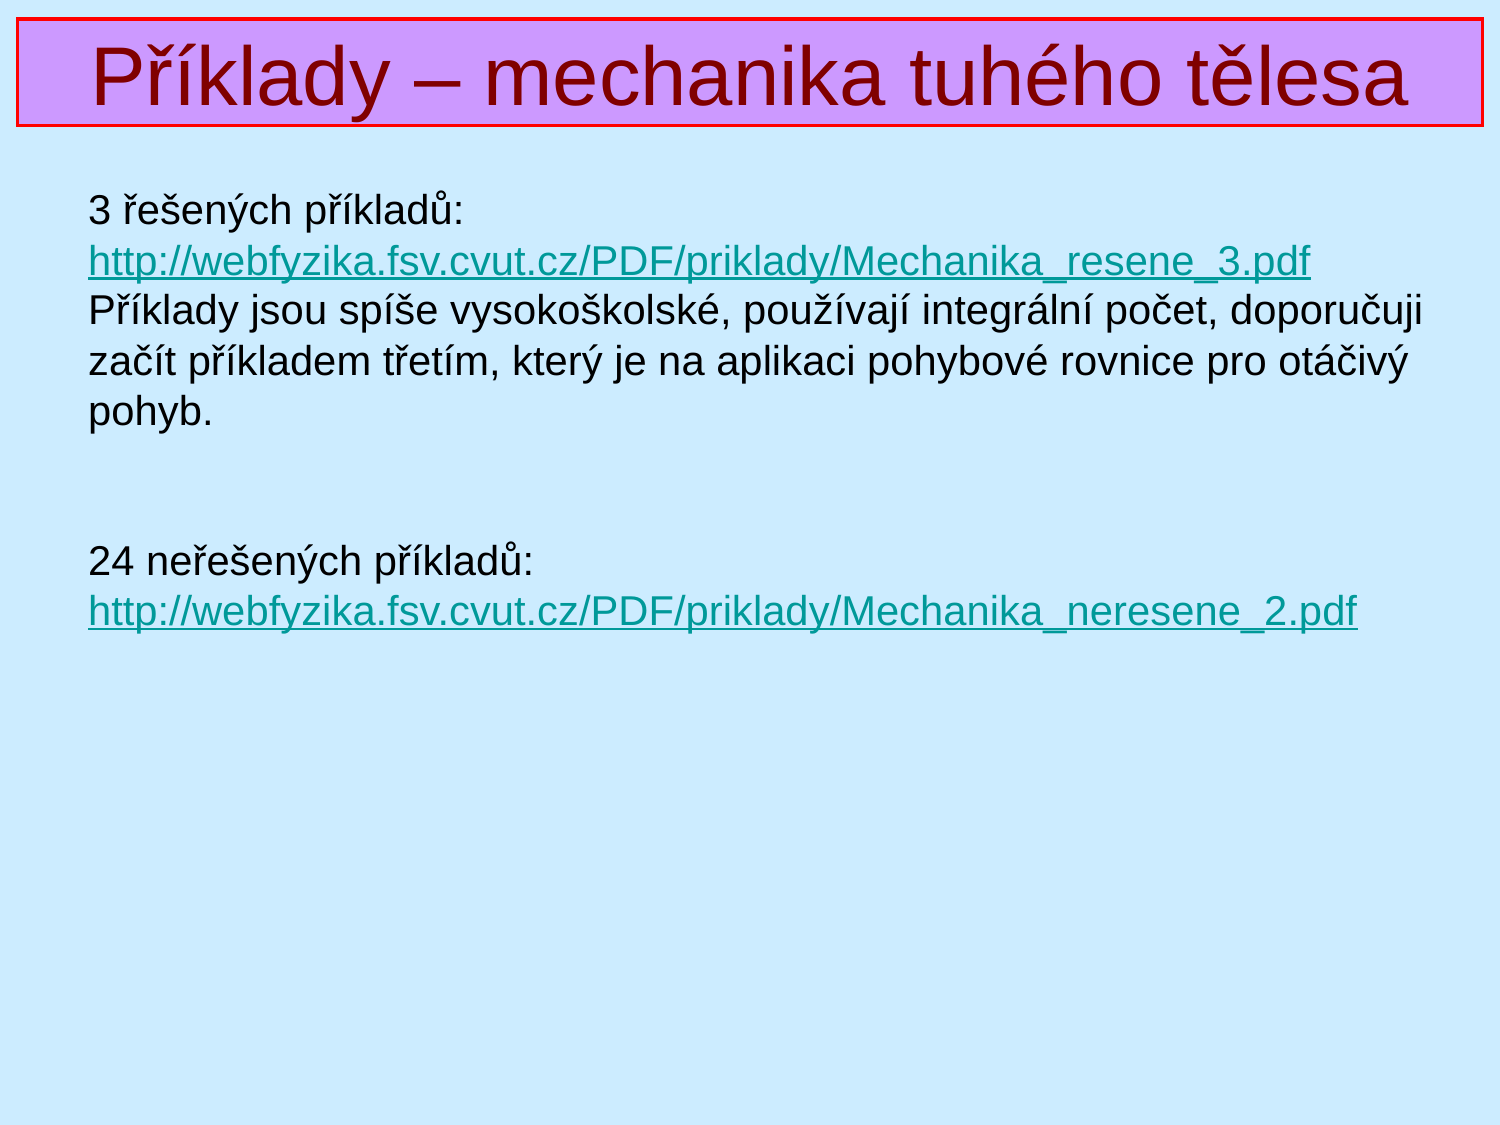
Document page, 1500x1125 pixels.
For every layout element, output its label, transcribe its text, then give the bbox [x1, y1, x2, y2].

text_box Příklady – mechanika tuhého tělesa [17, 18, 1483, 126]
text_box 3 řešených příkladů: http://webfyzika.fsv.cvut.cz/PDF/priklady/Mechanika_resene_3.pdf Příklady jsou spíše vysokoškolské, používají integrální počet, doporučuji začít příkladem třetím, který je na aplikaci pohybové rovnice pro otáčivý pohyb. 24 neřešených příkladů: http://webfyzika.fsv.cvut.cz/PDF/priklady/Mechanika_neresene_2.pdf [73, 175, 1459, 692]
